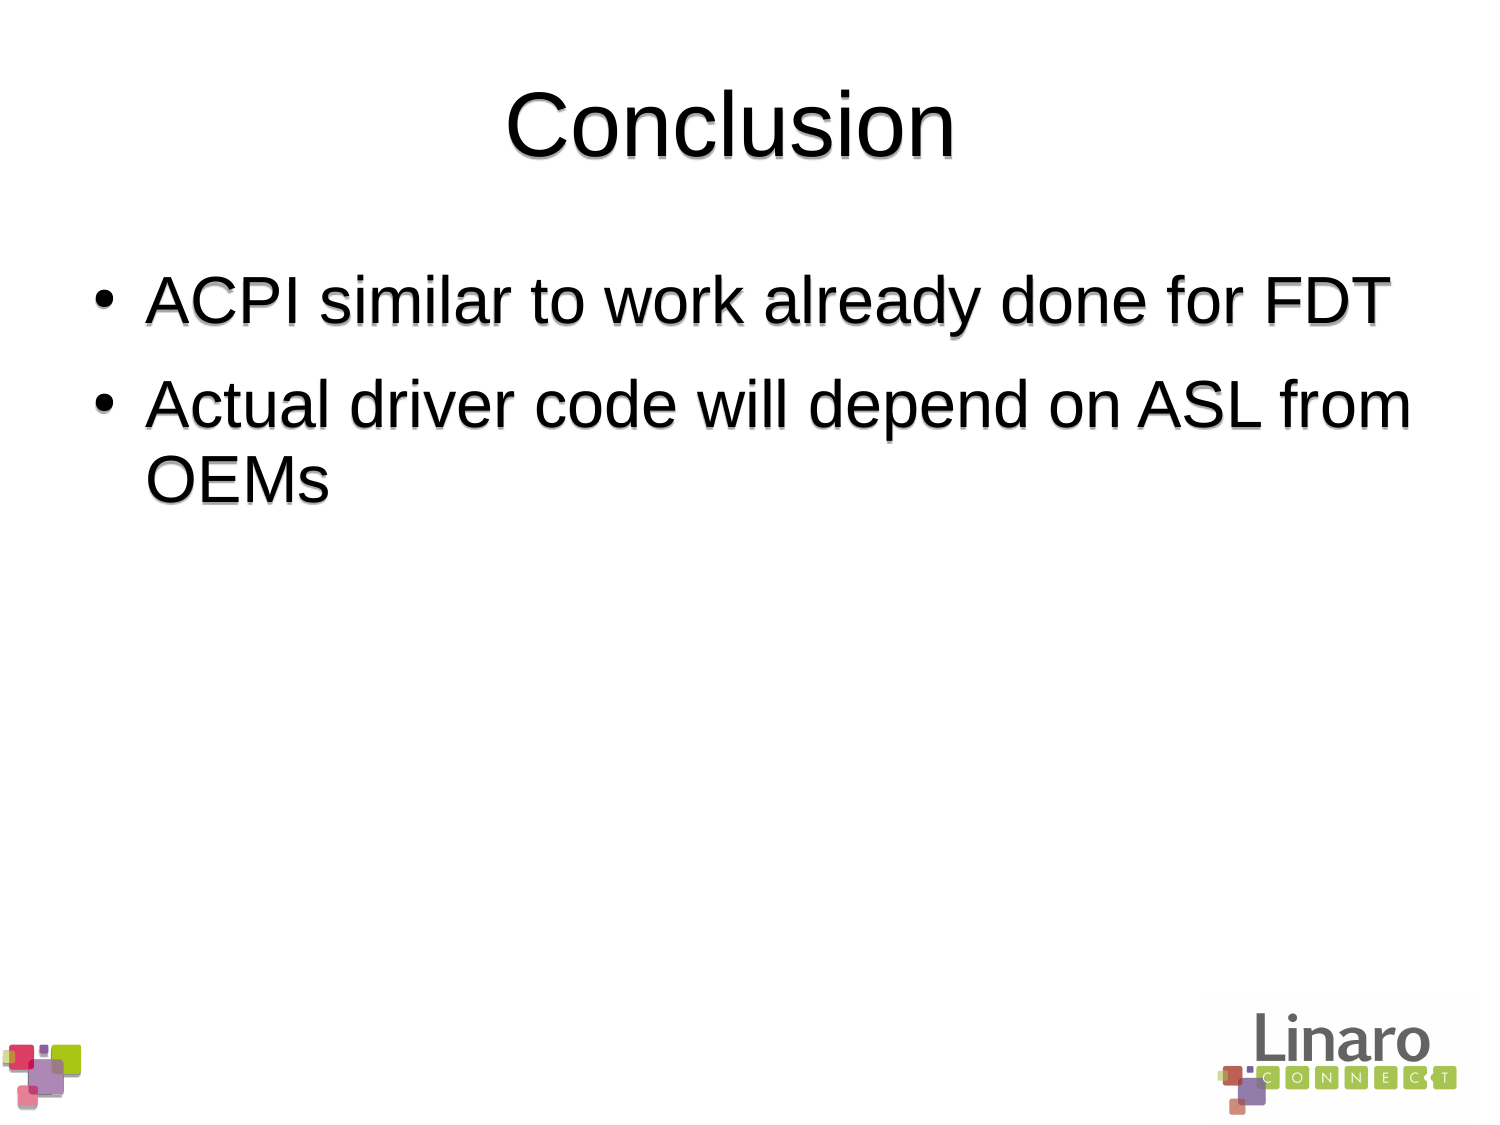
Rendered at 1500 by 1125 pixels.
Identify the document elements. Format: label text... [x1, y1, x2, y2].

picture [0, 1041, 84, 1125]
title Conclusion [56, 27, 1407, 223]
picture [1205, 995, 1475, 1125]
list ACPI similar to work already done for FDT Actual driver code will depend on ASL from OEMs [75, 263, 1425, 916]
